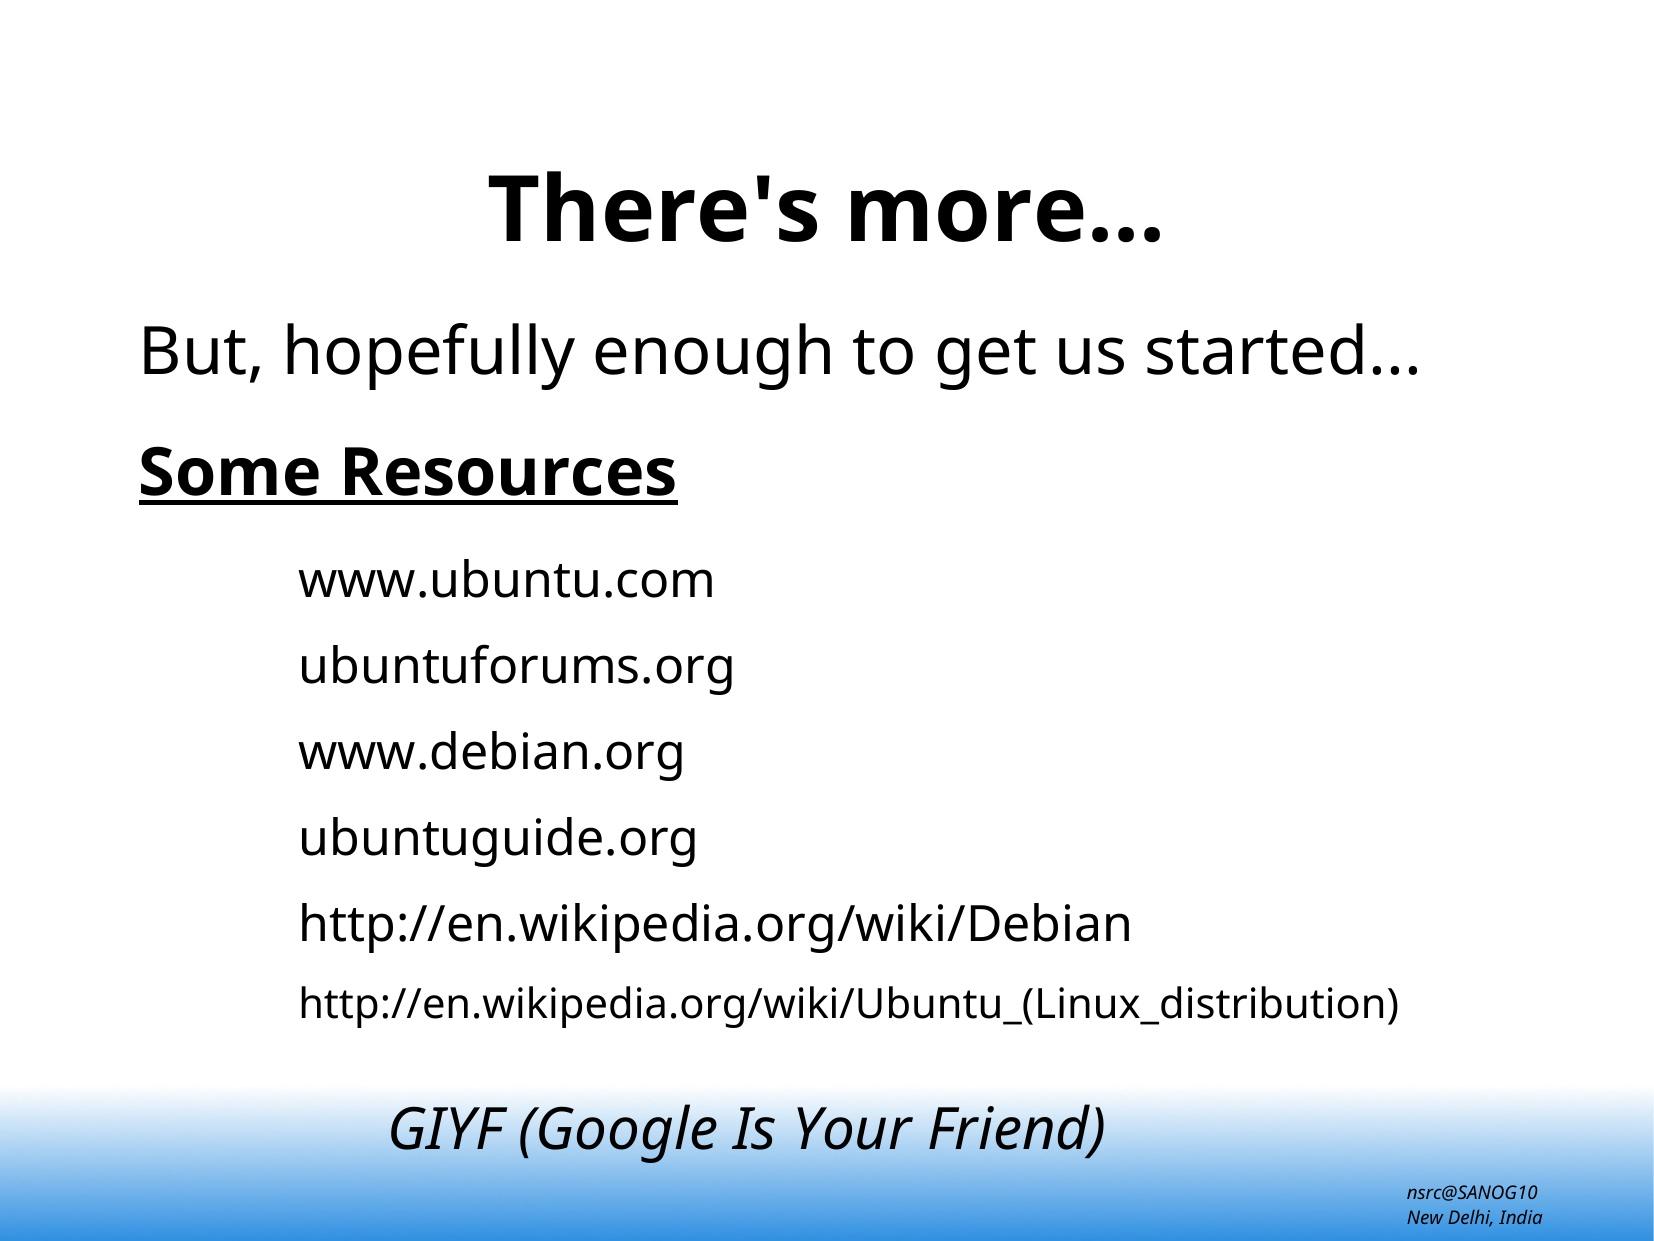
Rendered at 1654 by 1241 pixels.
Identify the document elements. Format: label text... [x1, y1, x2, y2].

picture [0, 1083, 1654, 1241]
title There's more... [121, 102, 1534, 303]
list But, hopefully enough to get us started... Some Resources www.ubuntu.com ubuntuforums.org www.debian.org ubuntuguide.org http://en.wikipedia.org/wiki/Debian http://en.wikipedia.org/wiki/Ubuntu_(Linux_distribution) GIYF (Google Is Your Friend) [121, 303, 1573, 1090]
